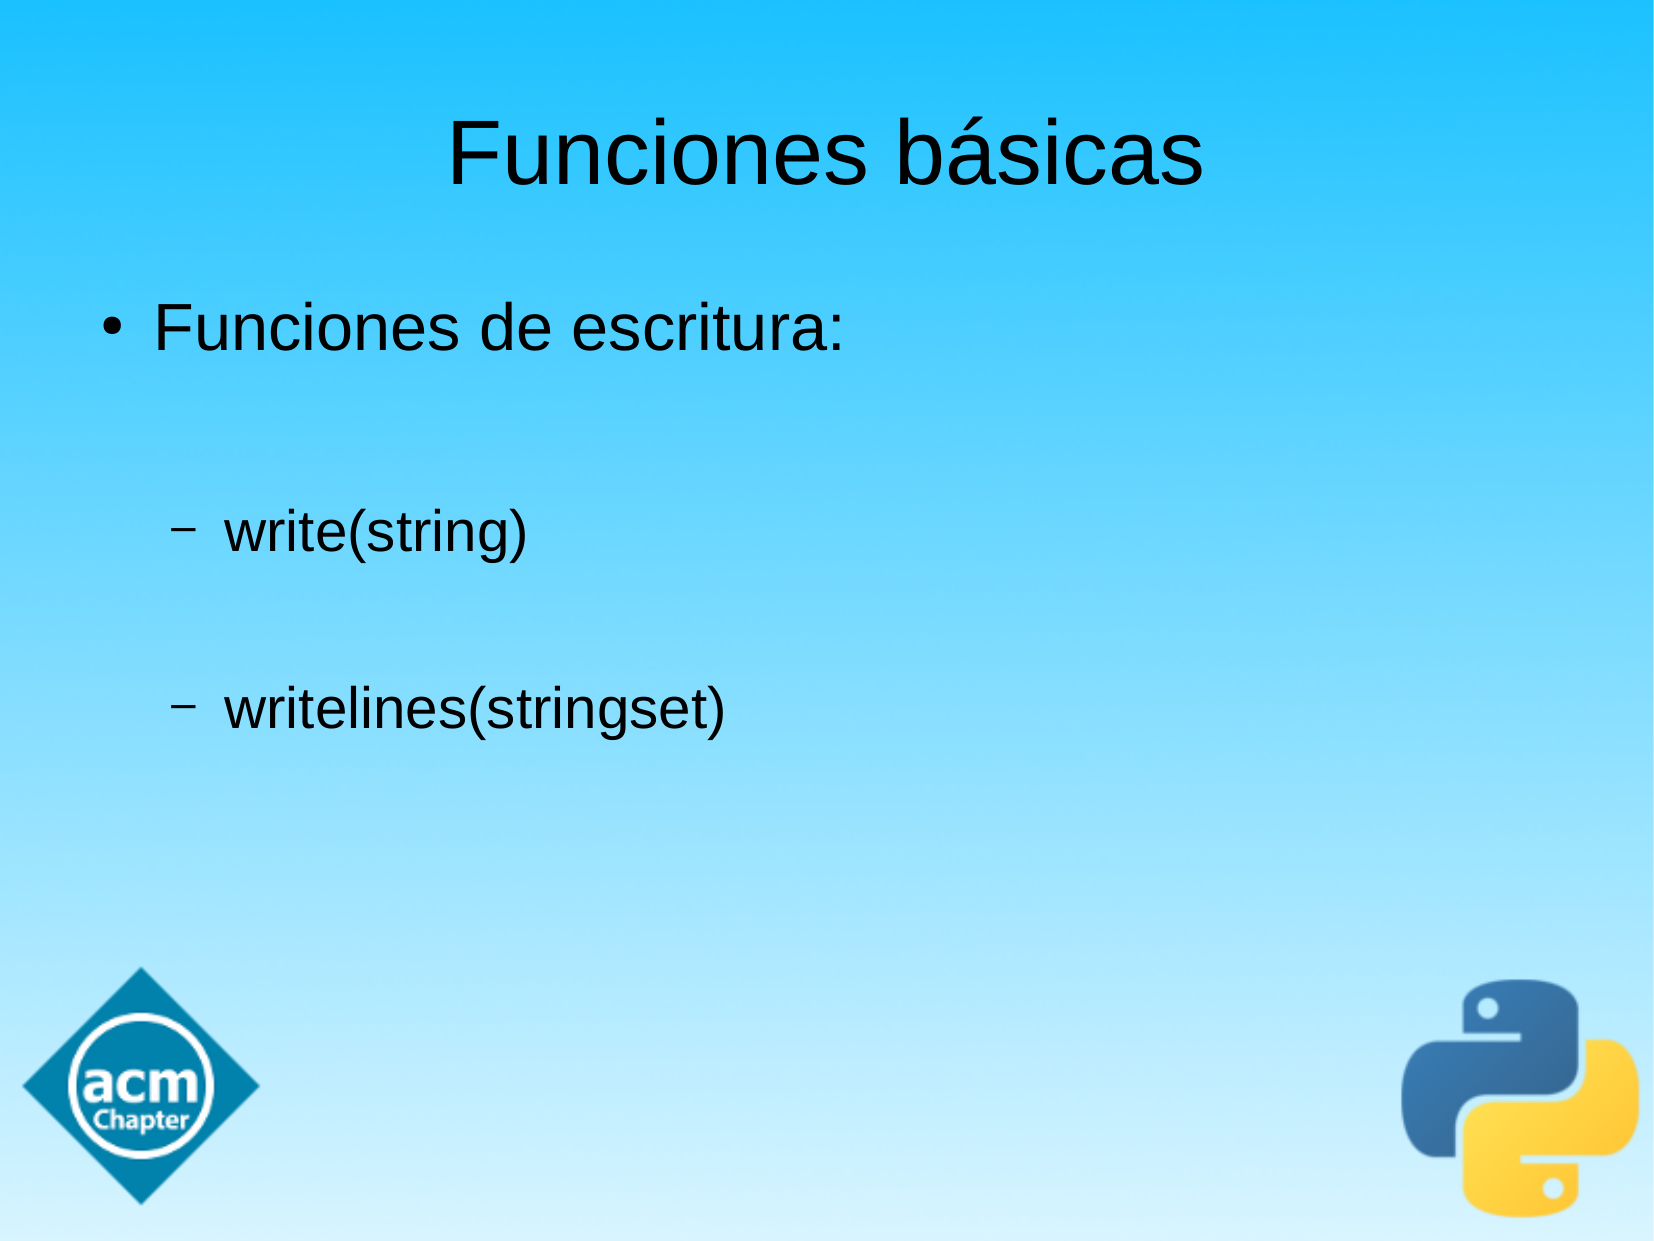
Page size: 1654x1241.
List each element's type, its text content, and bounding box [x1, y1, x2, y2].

title Funciones básicas [82, 49, 1571, 257]
picture [0, 0, 1654, 1241]
list Funciones de escritura: write(string) writelines(stringset) [82, 290, 1571, 1010]
